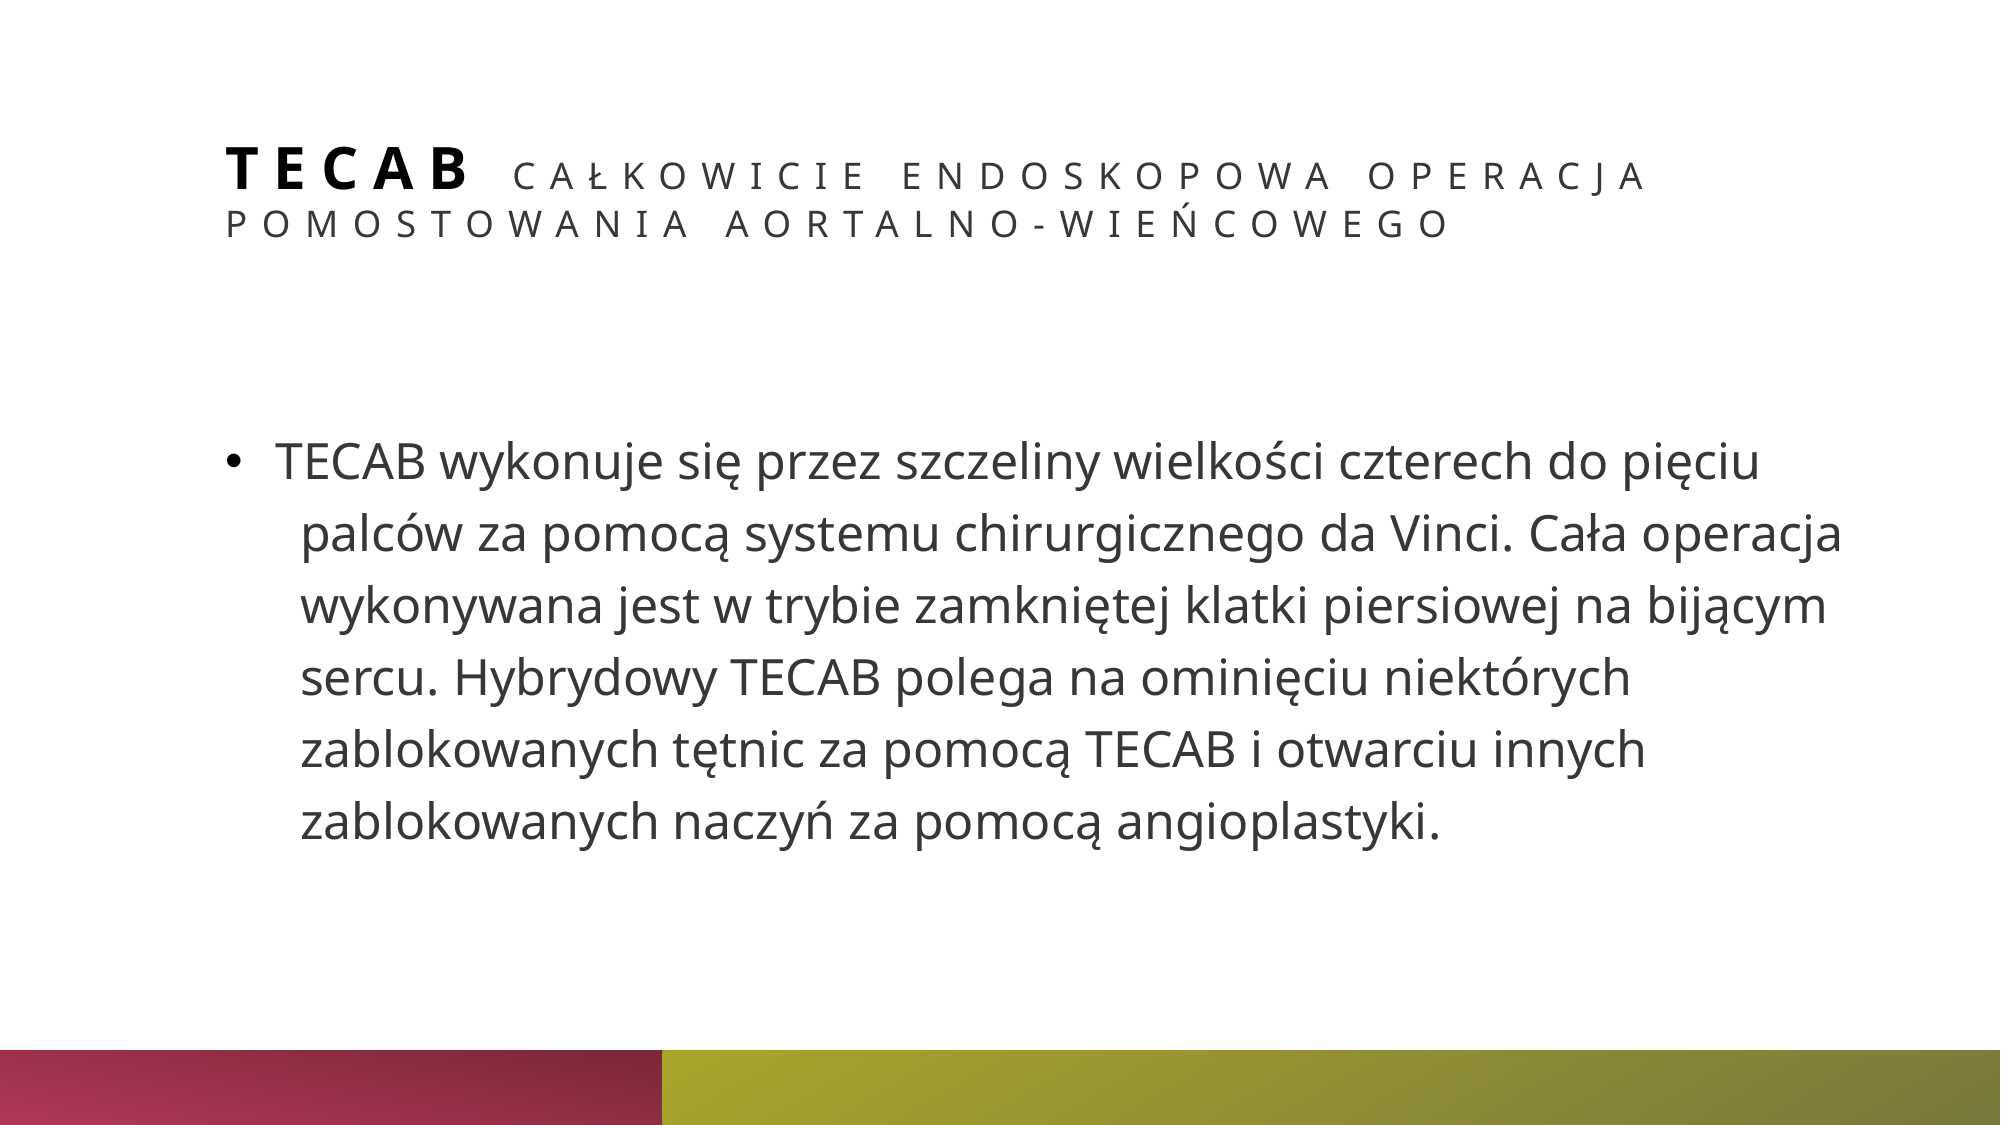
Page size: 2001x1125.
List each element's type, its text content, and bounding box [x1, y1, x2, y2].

title Tecab Całkowicie endoskopowa operacja pomostowania aortalno-wieńcowego [225, 130, 1906, 334]
list TECAB wykonuje się przez szczeliny wielkości czterech do pięciu palców za pomocą systemu chirurgicznego da Vinci. Cała operacja wykonywana jest w trybie zamkniętej klatki piersiowej na bijącym sercu. Hybrydowy TECAB polega na ominięciu niektórych zablokowanych tętnic za pomocą TECAB i otwarciu innych zablokowanych naczyń za pomocą angioplastyki. [225, 417, 1906, 996]
